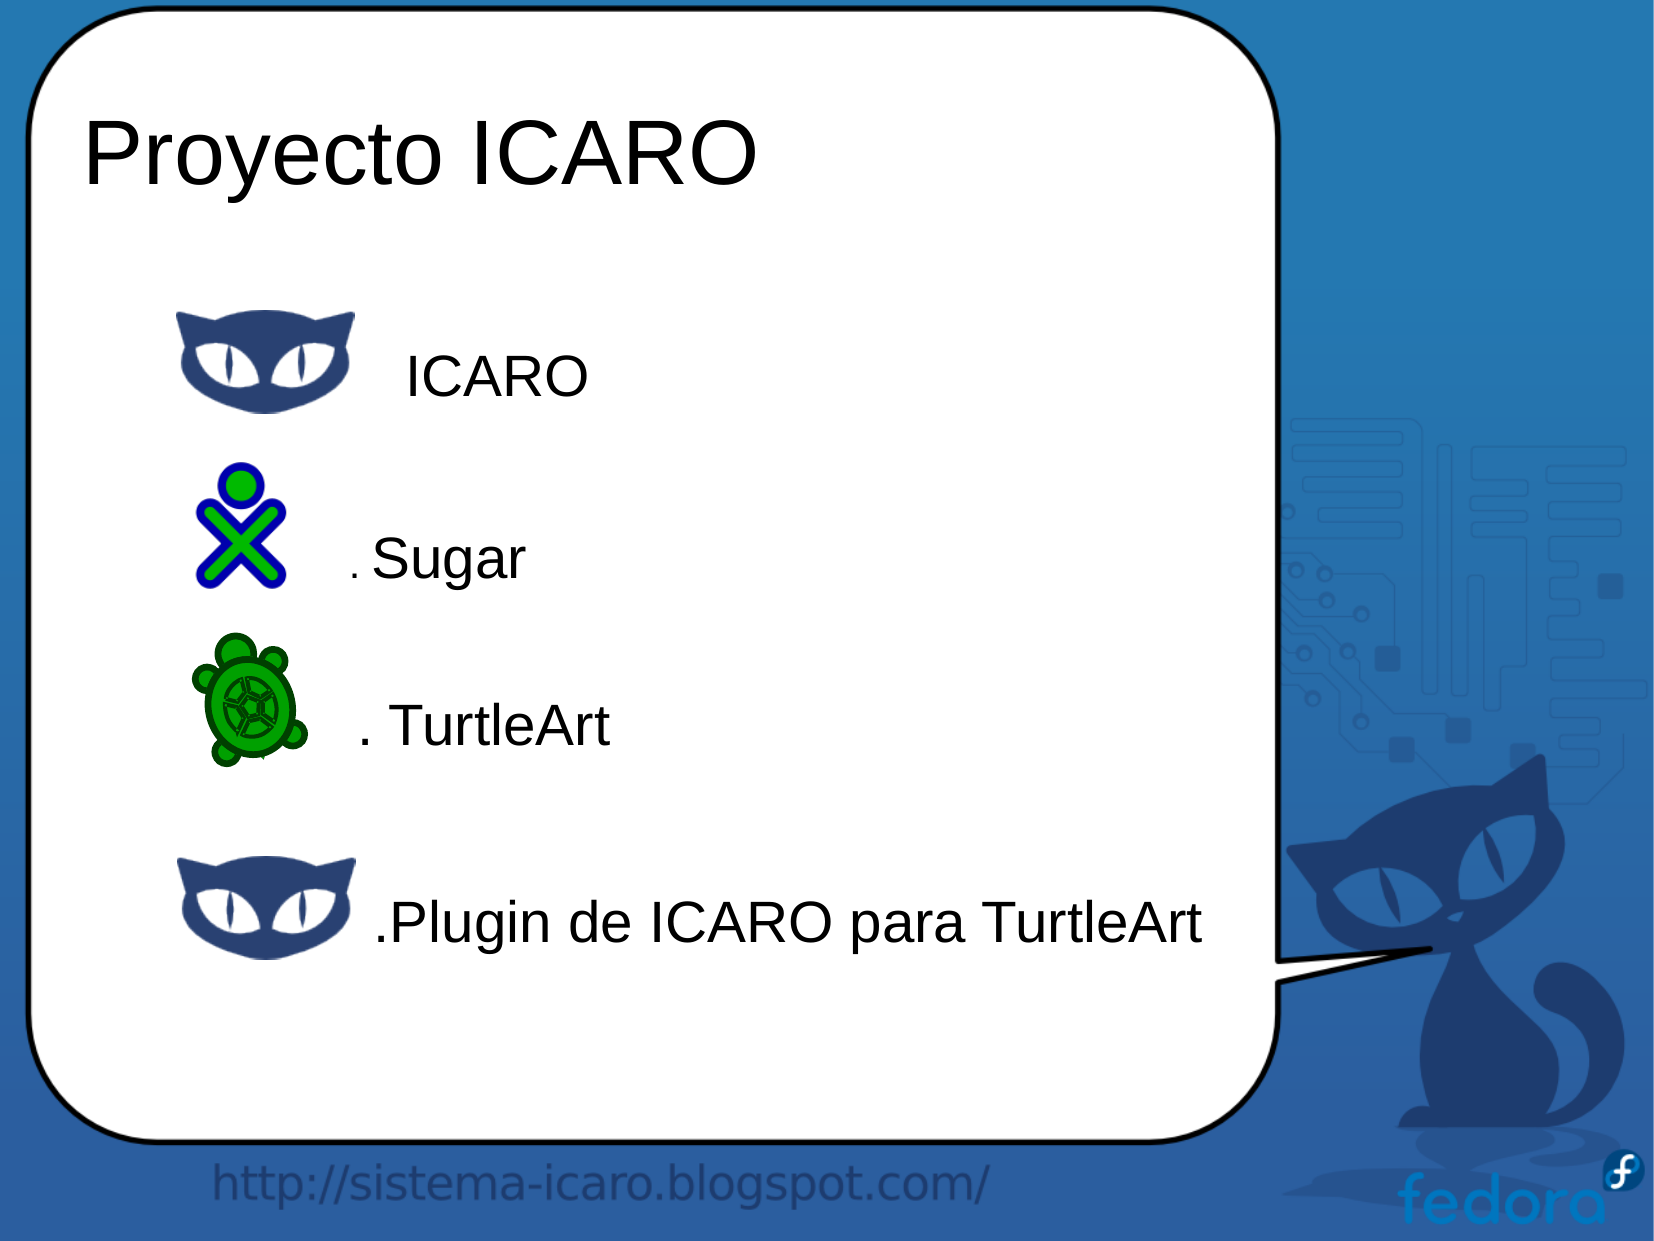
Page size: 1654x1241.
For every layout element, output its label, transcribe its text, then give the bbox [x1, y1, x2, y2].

text_box .Plugin de ICARO para TurtleArt [358, 882, 1241, 963]
text_box . TurtleArt [342, 685, 664, 765]
text_box . Sugar [333, 518, 571, 599]
picture [0, 0, 1654, 1241]
title Proyecto ICARO [82, 49, 1571, 257]
text_box . ICARO [357, 336, 621, 417]
